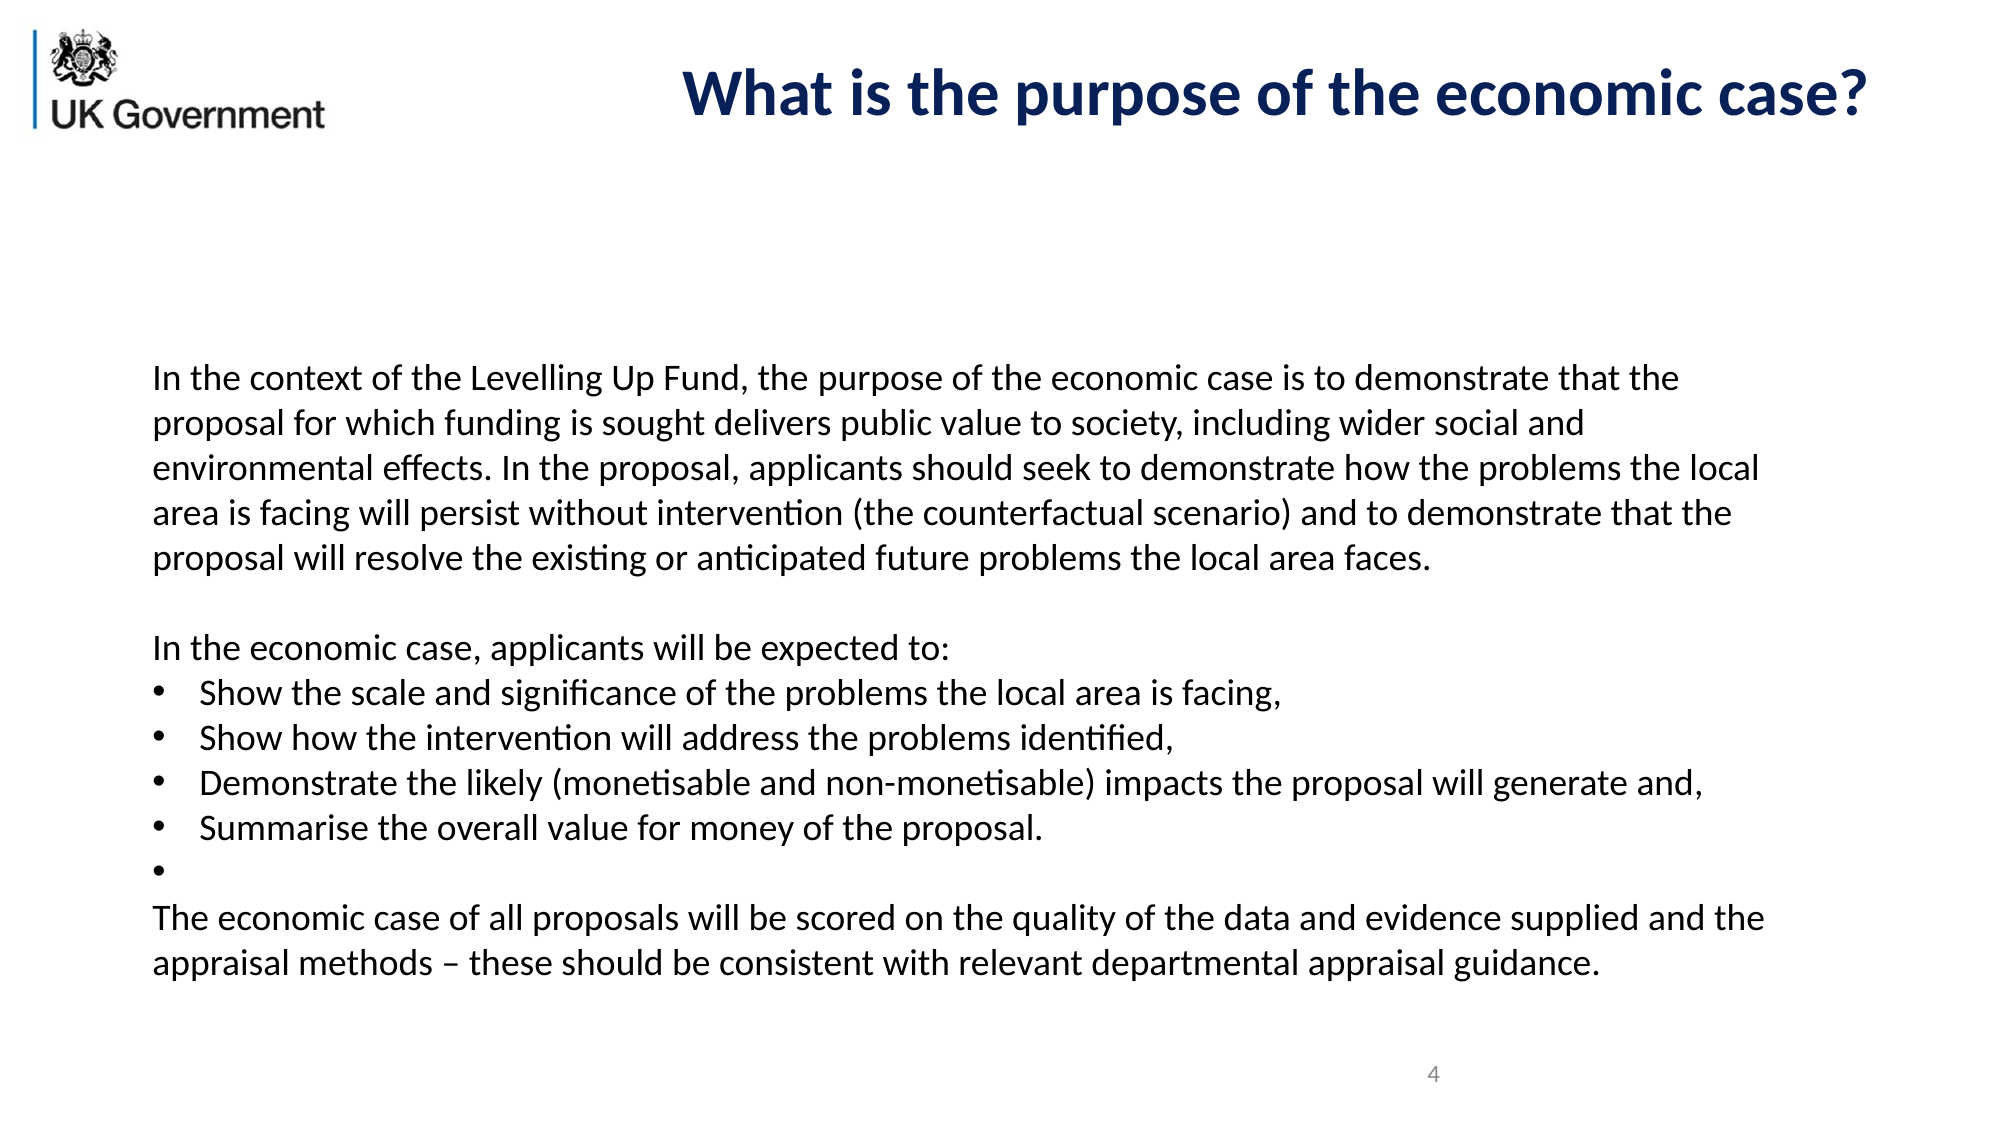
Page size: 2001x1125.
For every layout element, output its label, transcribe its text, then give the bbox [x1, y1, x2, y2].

text_box 4 [1412, 1042, 1863, 1103]
text_box What is the purpose of the economic case? [667, 41, 1911, 138]
text_box In the context of the Levelling Up Fund, the purpose of the economic case is to demonstrate that the proposal for which funding is sought delivers public value to society, including wider social and environmental effects. In the proposal, applicants should seek to demonstrate how the problems the local area is facing will persist without intervention (the counterfactual scenario) and to demonstrate that the proposal will resolve the existing or anticipated future problems the local area faces.​ In the economic case, applicants will be expected to: Show the scale and significance of the problems the local area is facing, Show how the intervention will address the problems identified, Demonstrate the likely (monetisable and non-monetisable) impacts the proposal will generate and, Summarise the overall value for money of the proposal. The economic case of all proposals will be scored on the quality of the data and evidence supplied and the appraisal methods – these should be consistent with relevant departmental appraisal guidance. [137, 345, 1817, 997]
picture [19, 0, 363, 138]
